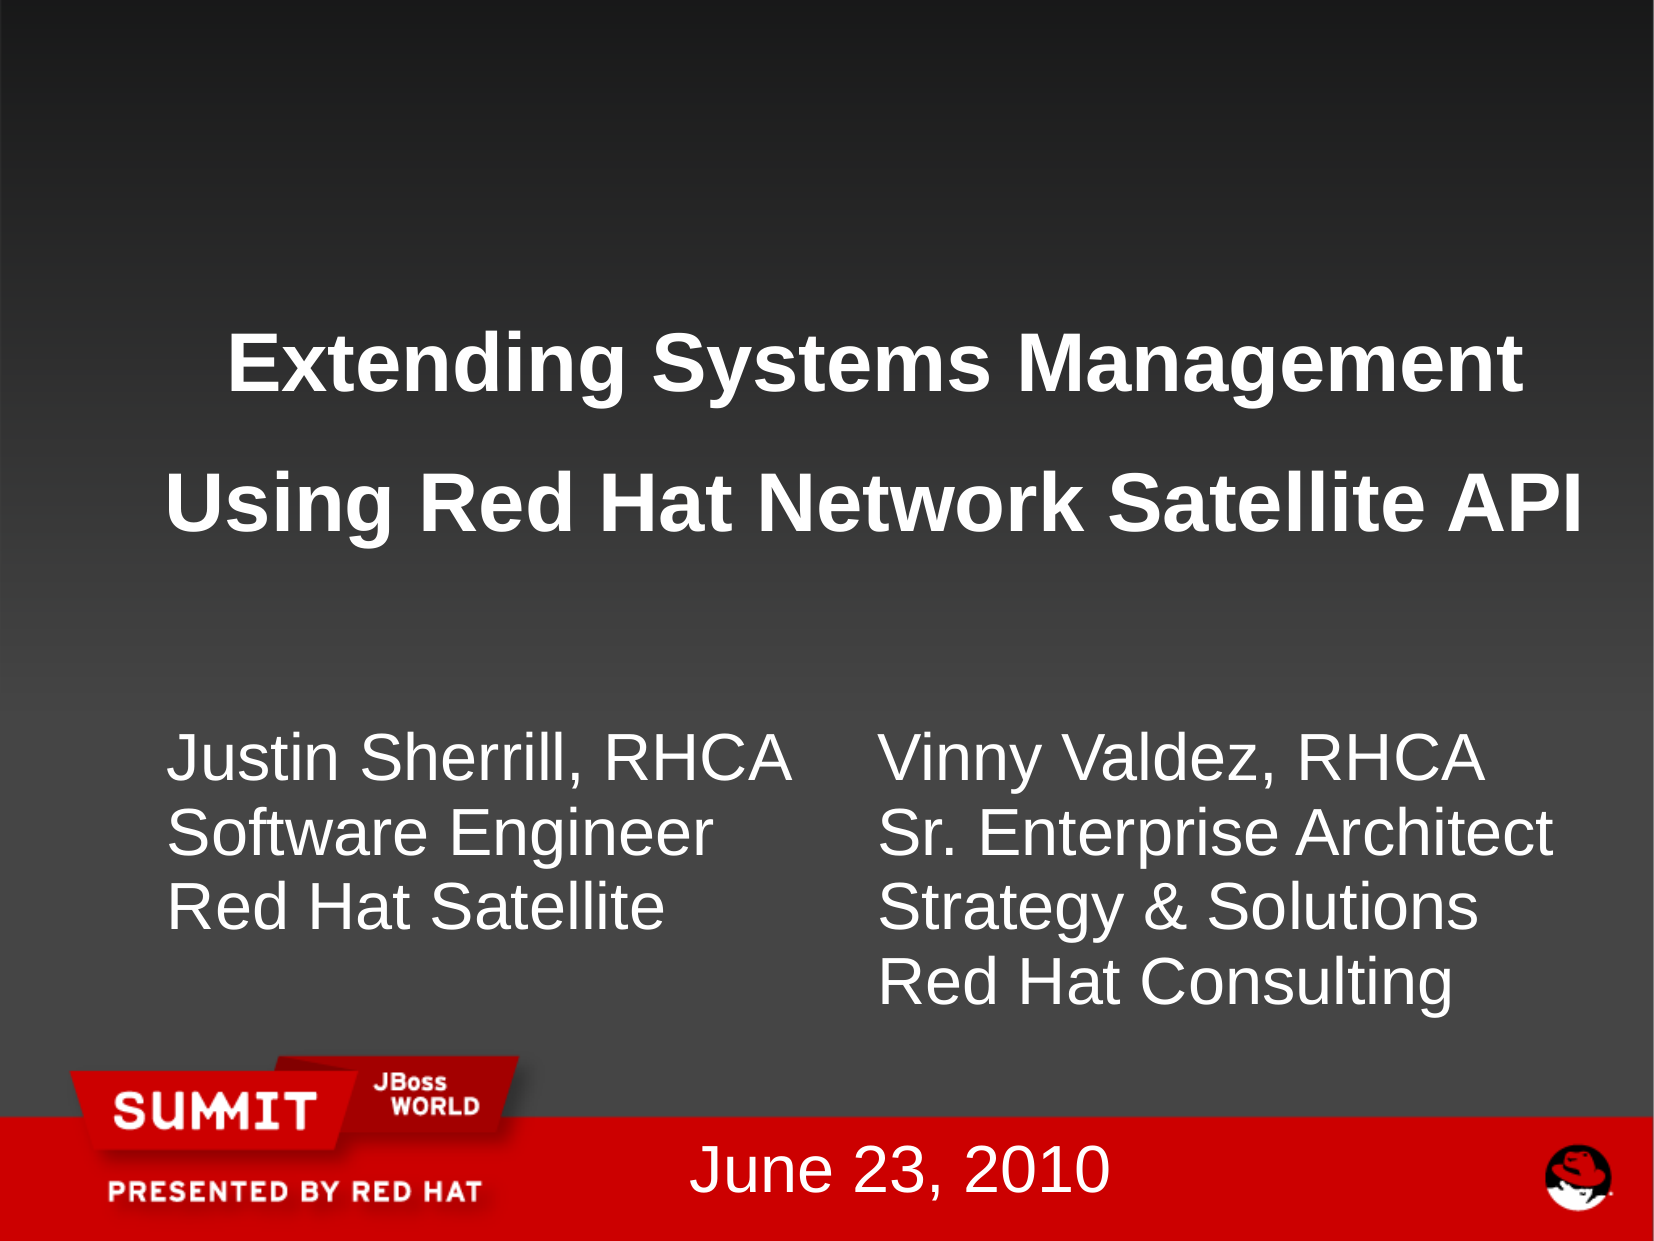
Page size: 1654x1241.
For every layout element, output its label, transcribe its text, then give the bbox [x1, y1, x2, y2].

text_box June 23, 2010 [675, 1125, 1163, 1215]
picture [0, 0, 1654, 1241]
text_box Extending Systems Management Using Red Hat Network Satellite API [150, 262, 1613, 622]
text_box Vinny Valdez, RHCA Sr. Enterprise Architect Strategy & Solutions Red Hat Consulting [862, 675, 1576, 989]
text_box Justin Sherrill, RHCA Software Engineer Red Hat Satellite [152, 675, 828, 915]
